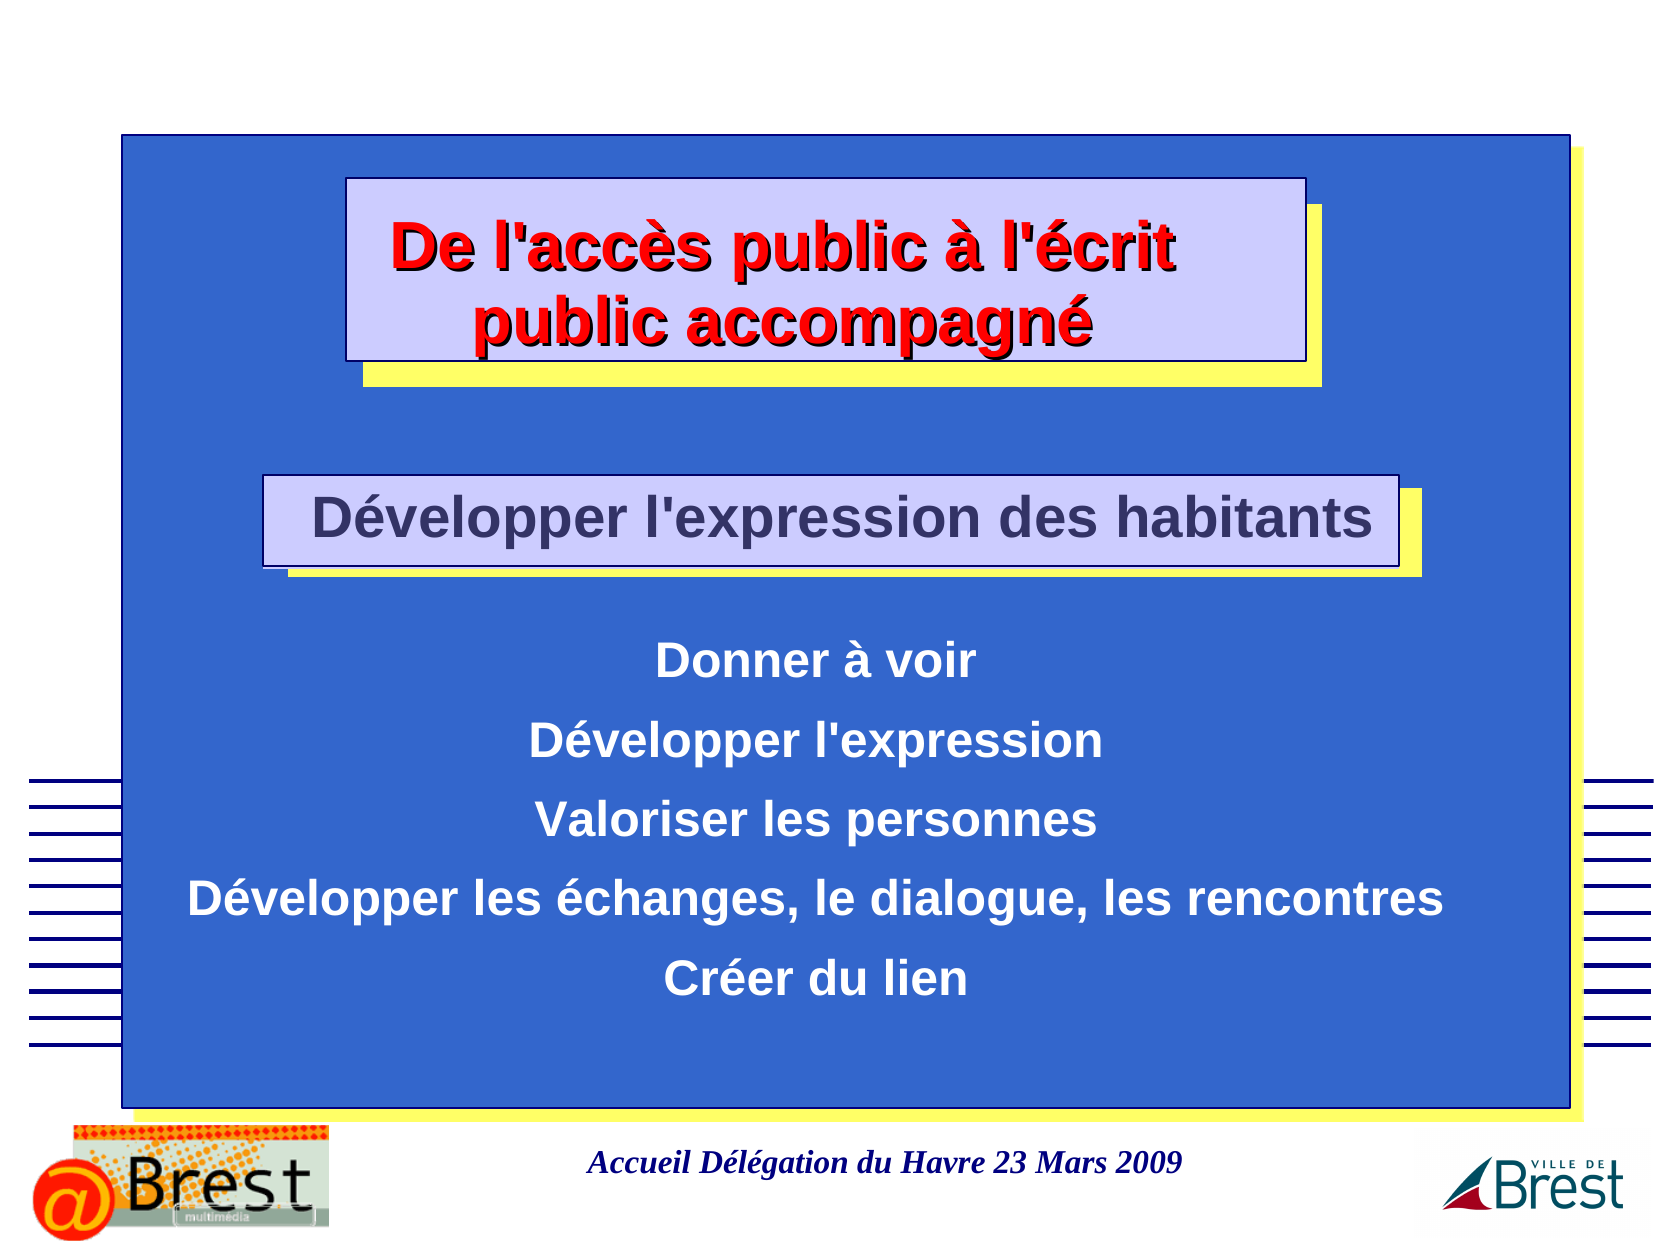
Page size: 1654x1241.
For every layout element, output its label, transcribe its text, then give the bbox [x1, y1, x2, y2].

text_box [346, 178, 1322, 387]
text_box Développer l'expression des habitants [311, 484, 1393, 558]
text_box [236, 475, 1540, 615]
picture [1414, 1128, 1651, 1238]
text_box Donner à voir Développer l'expression Valoriser les personnes Développer les échanges, le dialogue, les rencontres Créer du lien [116, 632, 1516, 1092]
picture [28, 1125, 329, 1241]
text_box De l'accès public à l'écrit public accompagné [389, 207, 1282, 545]
